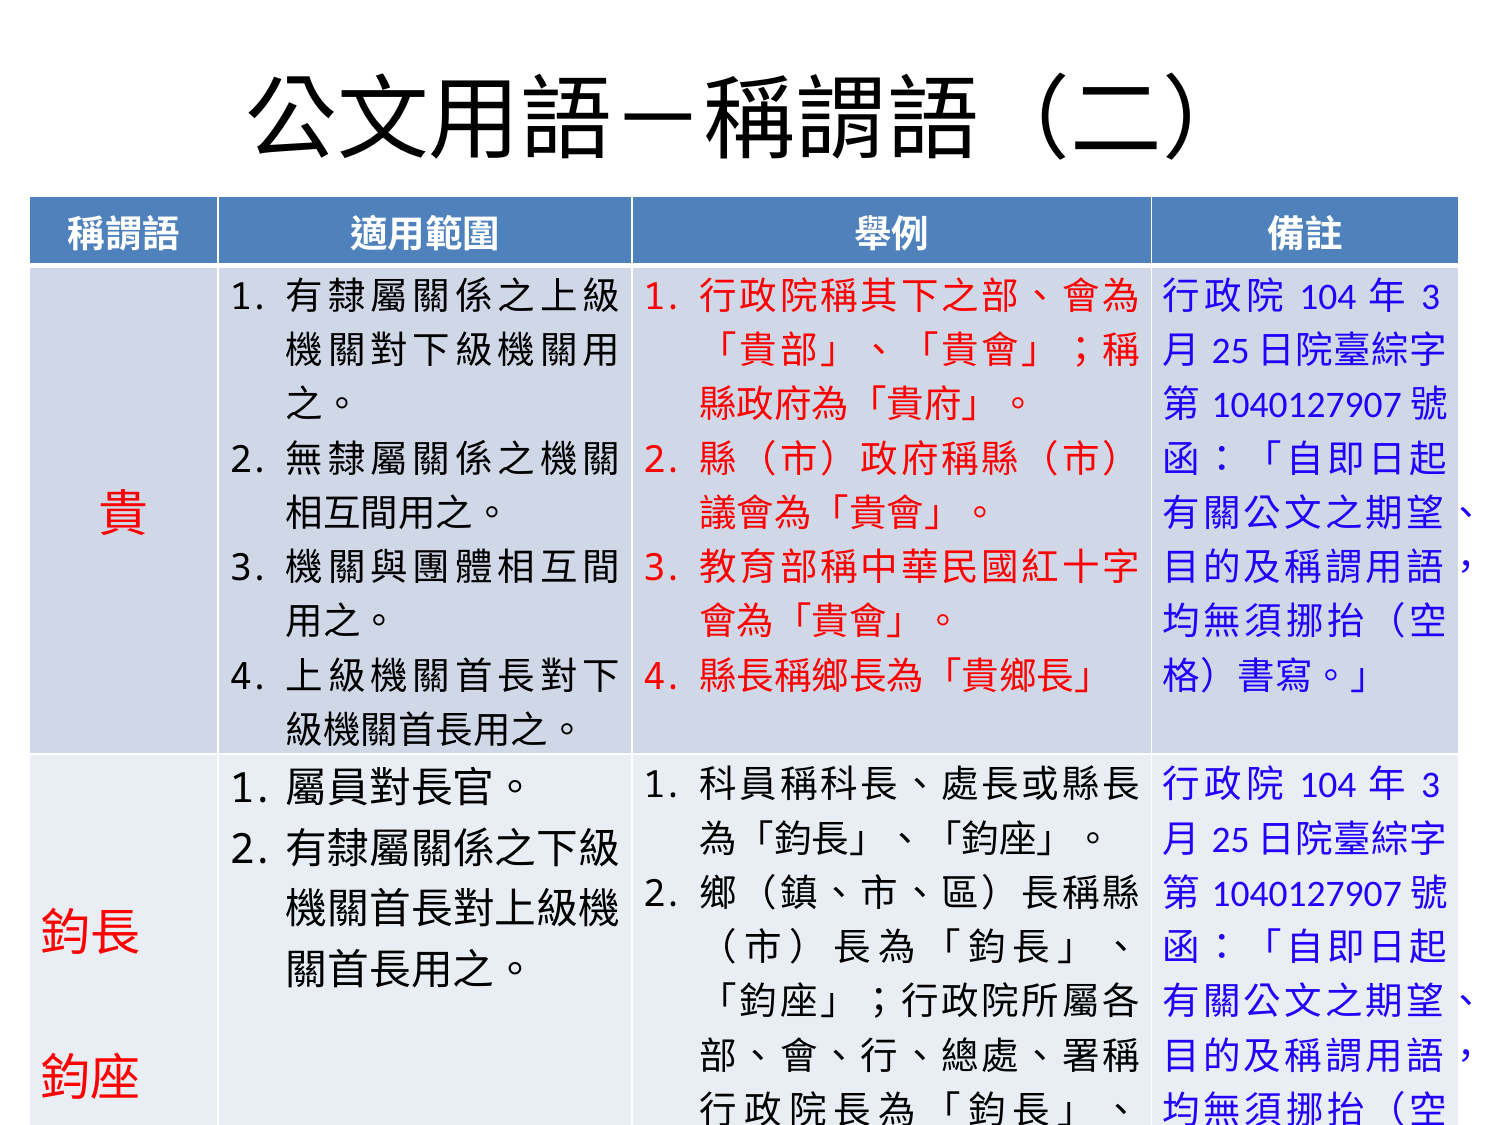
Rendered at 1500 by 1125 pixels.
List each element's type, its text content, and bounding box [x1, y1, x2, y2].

table_header 備註 [1152, 197, 1458, 263]
table_cell 行政院104年3月25日院臺綜字第1040127907號函：「自即日起有關公文之期望、目的及稱謂用語，均無須挪抬（空格）書寫。」 [1152, 268, 1458, 753]
table_cell 行政院104年3月25日院臺綜字第1040127907號函：「自即日起有關公文之期望、目的及稱謂用語，均無須挪抬（空格）書寫。」 [1152, 755, 1458, 1125]
table_cell 行政院稱其下之部、會為「貴部」、「貴會」；稱縣政府為「貴府」。 縣（市）政府稱縣（市）議會為「貴會」。 教育部稱中華民國紅十字會為「貴會」。 縣長稱鄉長為「貴鄉長」 [633, 268, 1151, 753]
title 公文用語－稱謂語（二） [75, 45, 1425, 185]
table_cell 貴 [30, 268, 217, 753]
table_cell 鈞長 鈞座 [30, 755, 217, 1125]
table_header 舉例 [633, 197, 1151, 263]
table_cell 屬員對長官。 有隸屬關係之下級機關首長對上級機關首長用之。 [219, 755, 631, 1125]
table_cell 有隸屬關係之上級機關對下級機關用之。 無隸屬關係之機關相互間用之。 機關與團體相互間用之。 上級機關首長對下級機關首長用之。 [219, 268, 631, 753]
table_header 稱謂語 [30, 197, 217, 263]
table_header 適用範圍 [219, 197, 631, 263]
table_cell 科員稱科長、處長或縣長為「鈞長」、「鈞座」。 鄉（鎮、市、區）長稱縣（市）長為「鈞長」、「鈞座」；行政院所屬各部、會、行、總處、署稱行政院長為「鈞長」、「鈞座」。 [633, 755, 1151, 1125]
